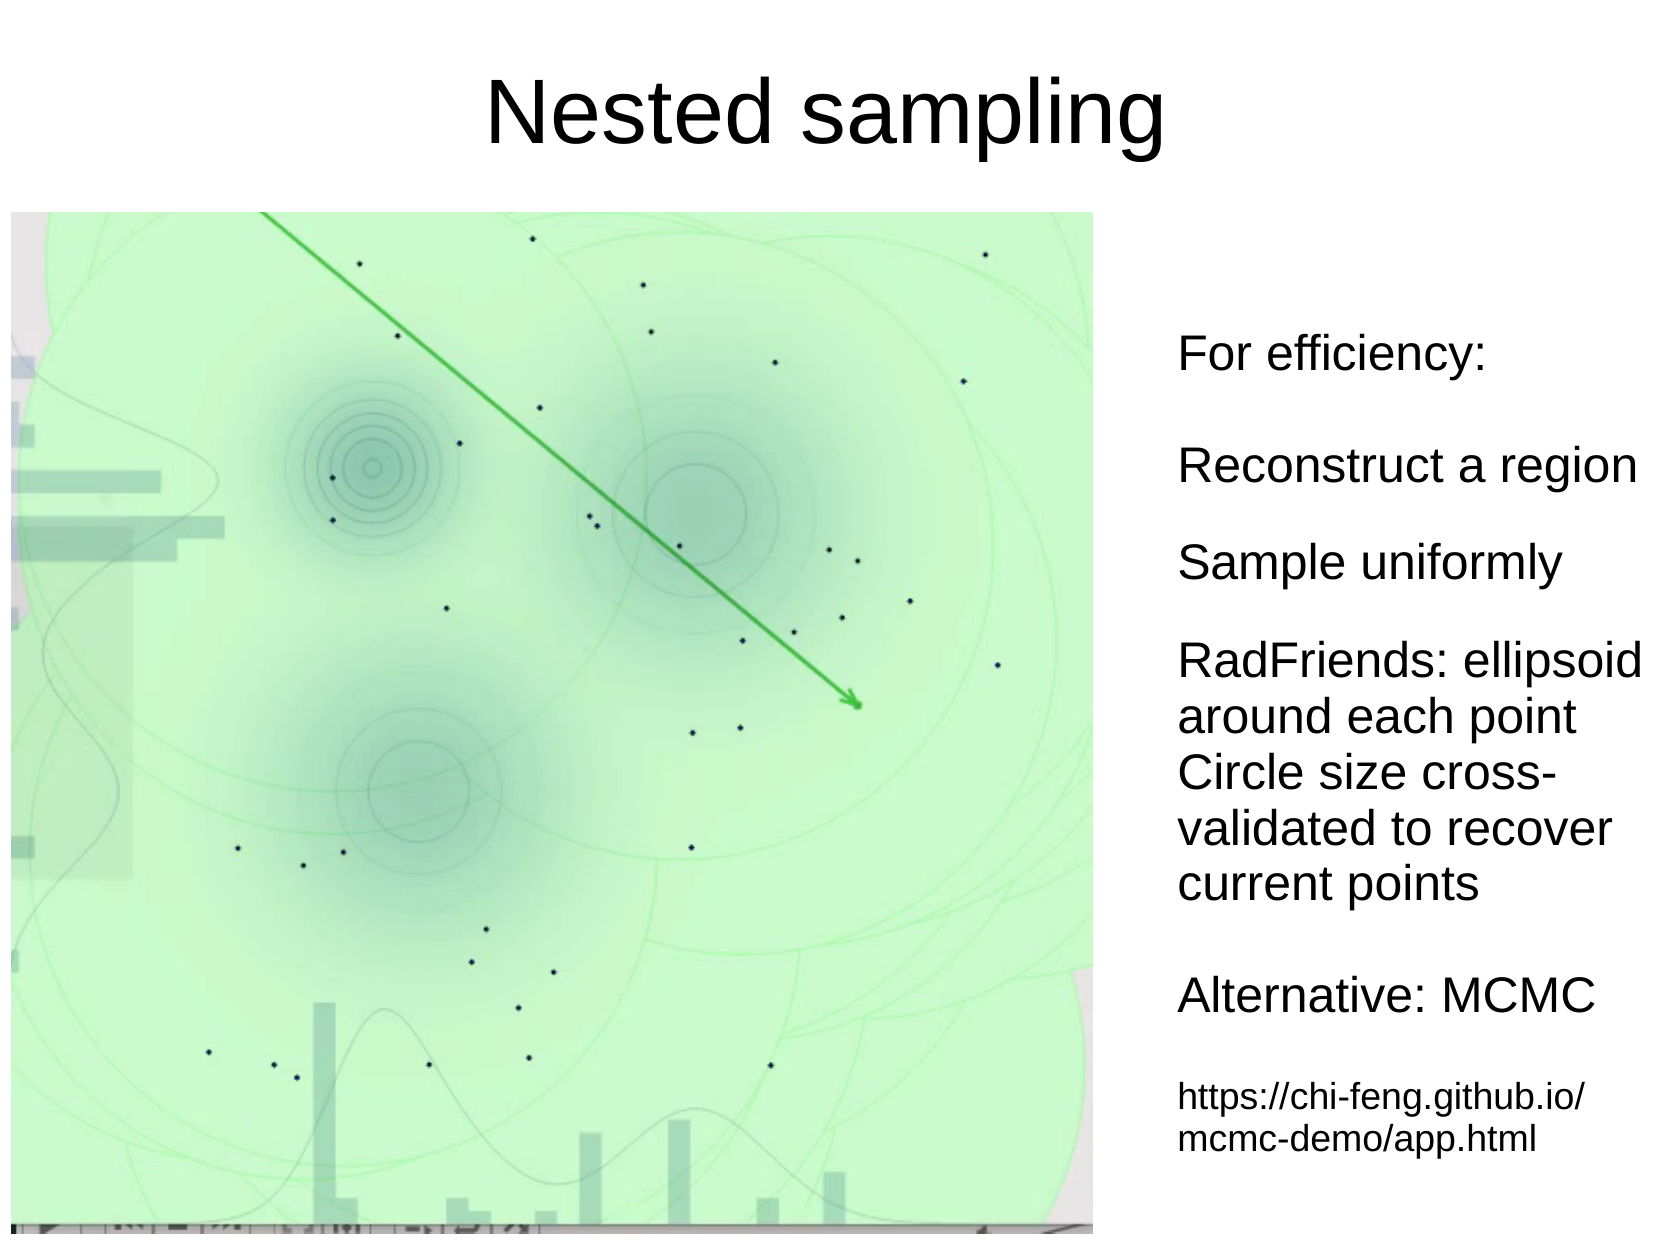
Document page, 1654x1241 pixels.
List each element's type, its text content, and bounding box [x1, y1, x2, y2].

text_box [10, 211, 1094, 1235]
text_box For efficiency: Reconstruct a region Sample uniformly RadFriends: ellipsoid around each point Circle size cross-validated to recover current points Alternative: MCMC [1162, 262, 1654, 1068]
text_box https://chi-feng.github.io/mcmc-demo/app.html [1162, 1068, 1654, 1201]
title Nested sampling [82, 7, 1571, 216]
